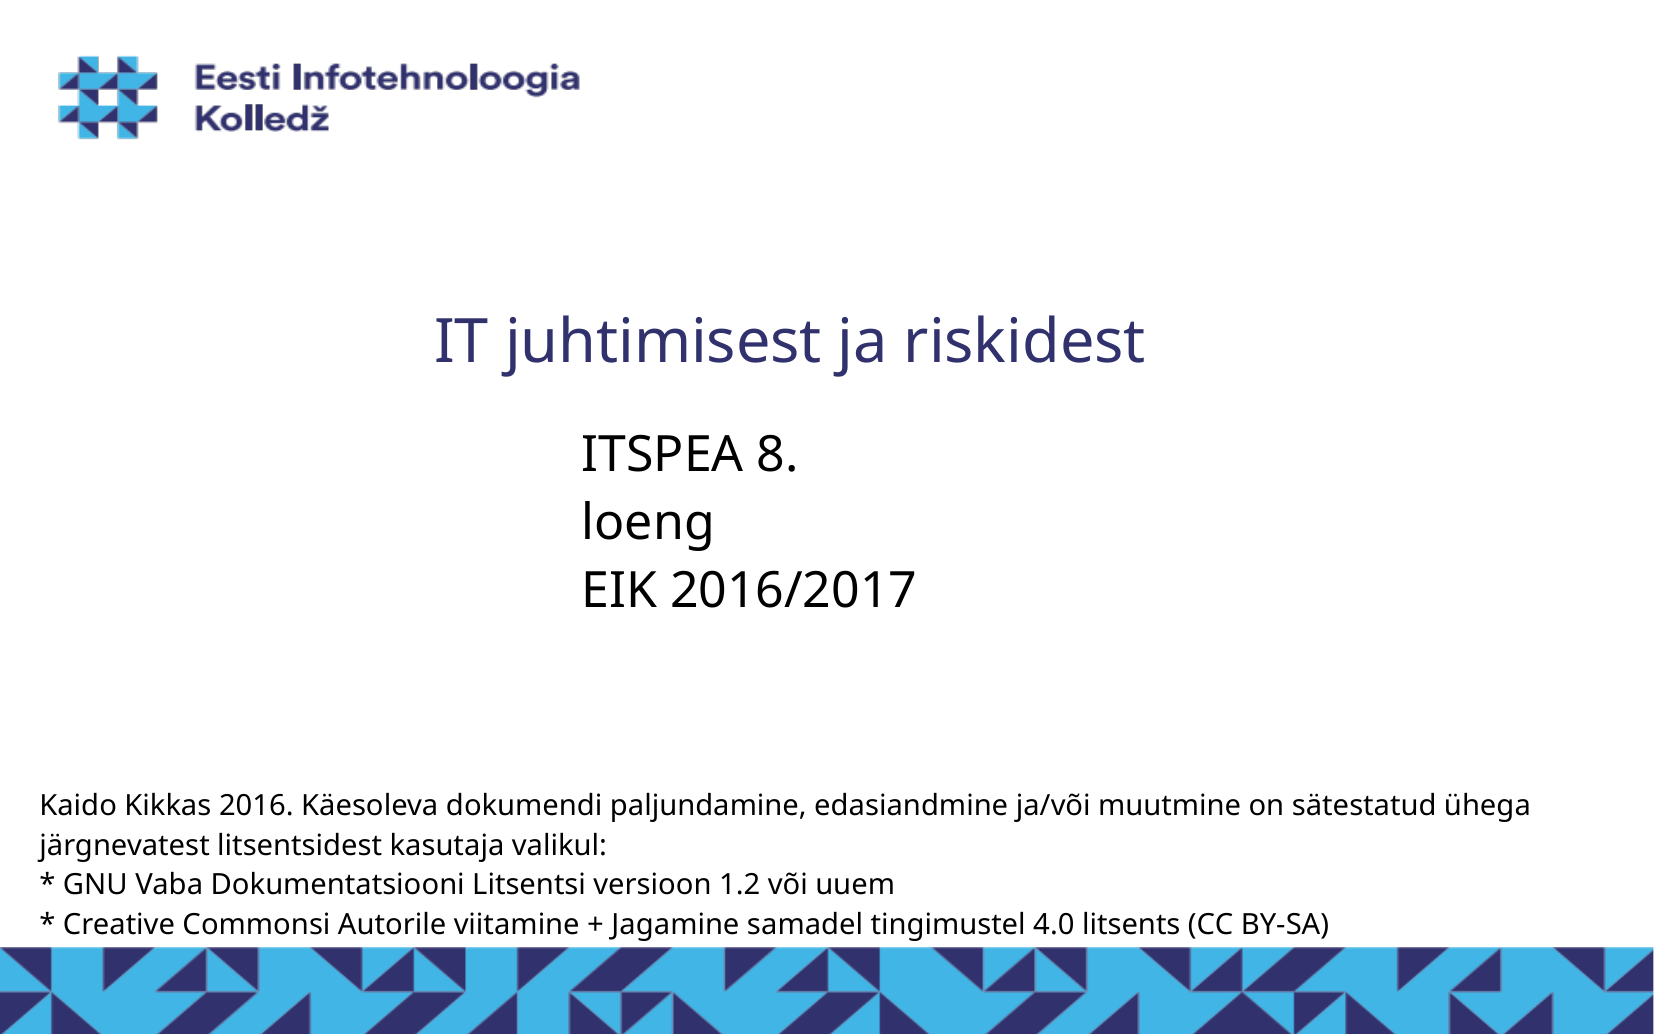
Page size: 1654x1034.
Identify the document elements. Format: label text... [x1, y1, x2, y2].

text_box ITSPEA 8. loeng EIK 2016/2017 [566, 410, 957, 557]
text_box Kaido Kikkas 2016. Käesoleva dokumendi paljundamine, edasiandmine ja/või muutmine on sätestatud ühega järgnevatest litsentsidest kasutaja valikul: * GNU Vaba Dokumentatsiooni Litsentsi versioon 1.2 või uuem * Creative Commonsi Autorile viitamine + Jagamine samadel tingimustel 4.0 litsents (CC BY-SA) [24, 776, 1563, 956]
title IT juhtimisest ja riskidest [222, 266, 1359, 411]
